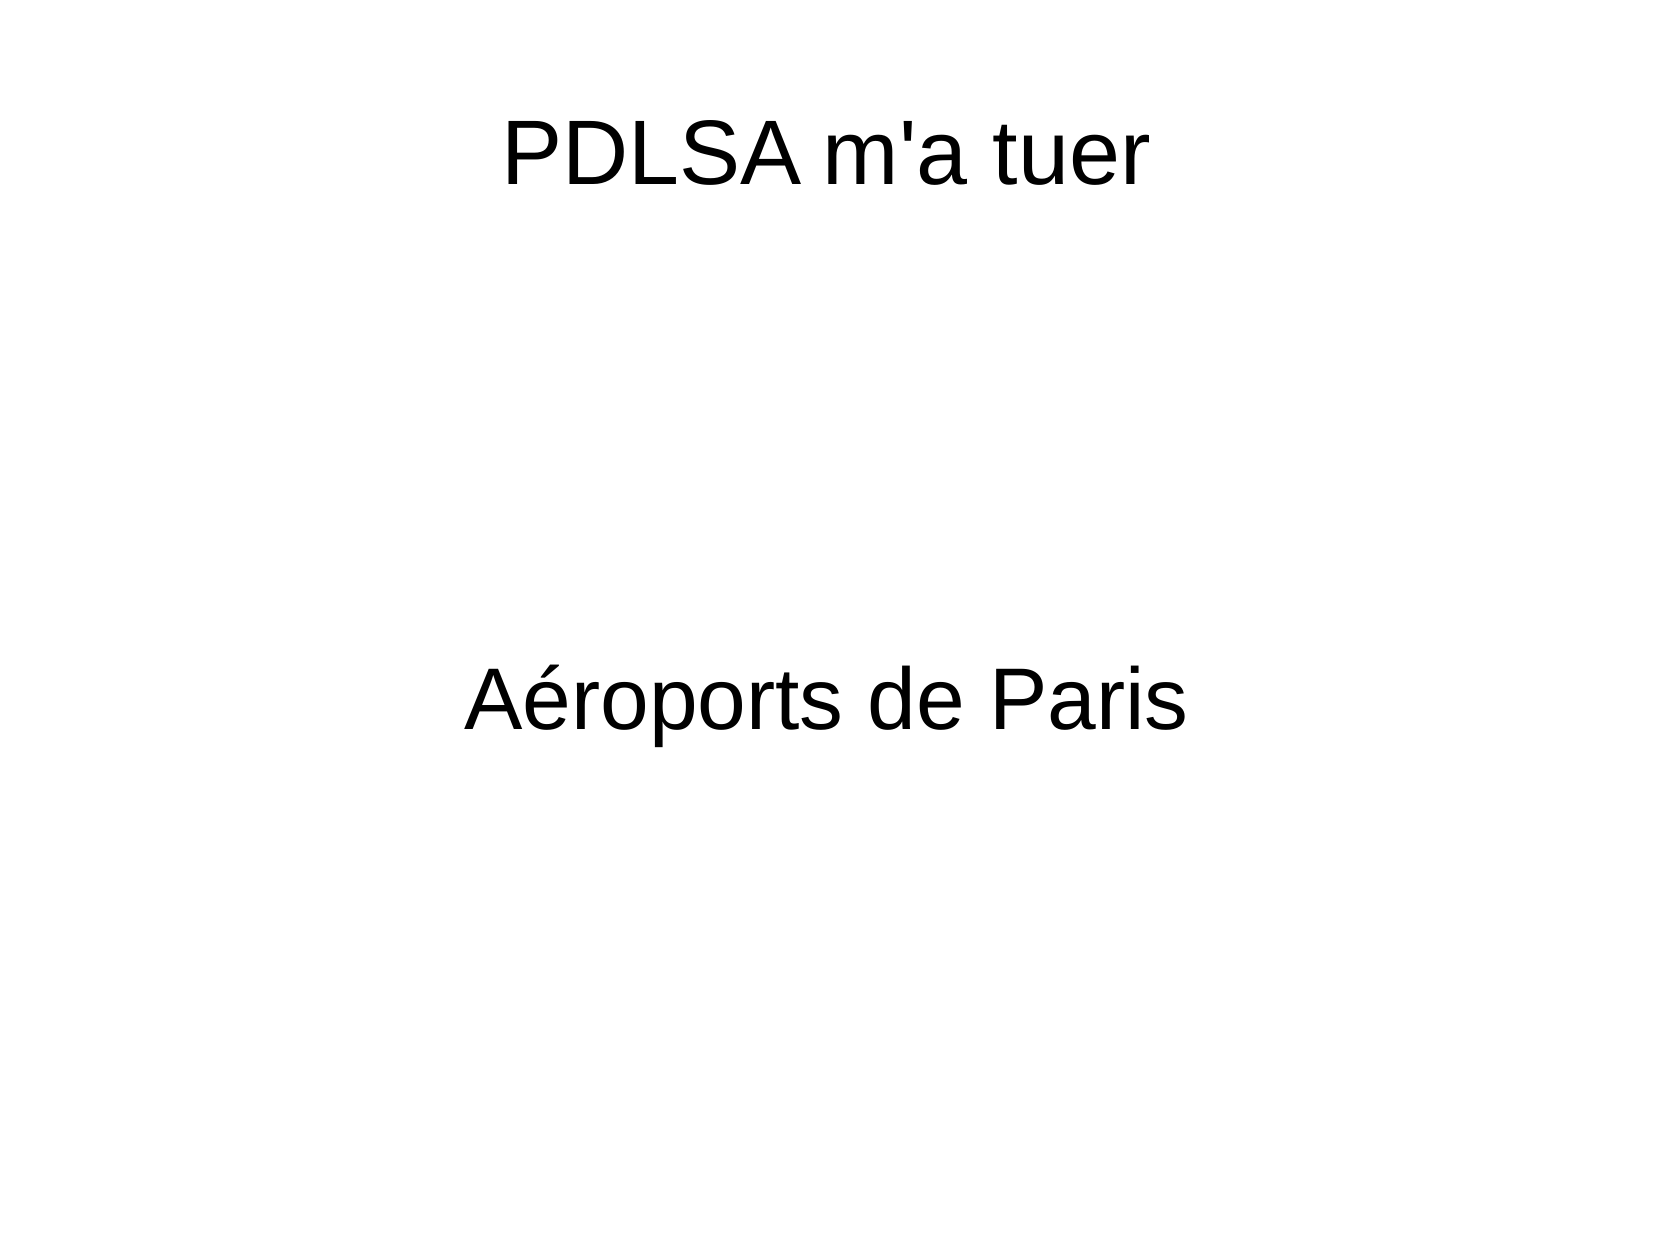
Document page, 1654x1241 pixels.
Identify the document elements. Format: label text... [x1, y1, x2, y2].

title PDLSA m'a tuer [82, 56, 1571, 250]
subtitle Aéroports de Paris [82, 297, 1571, 1102]
